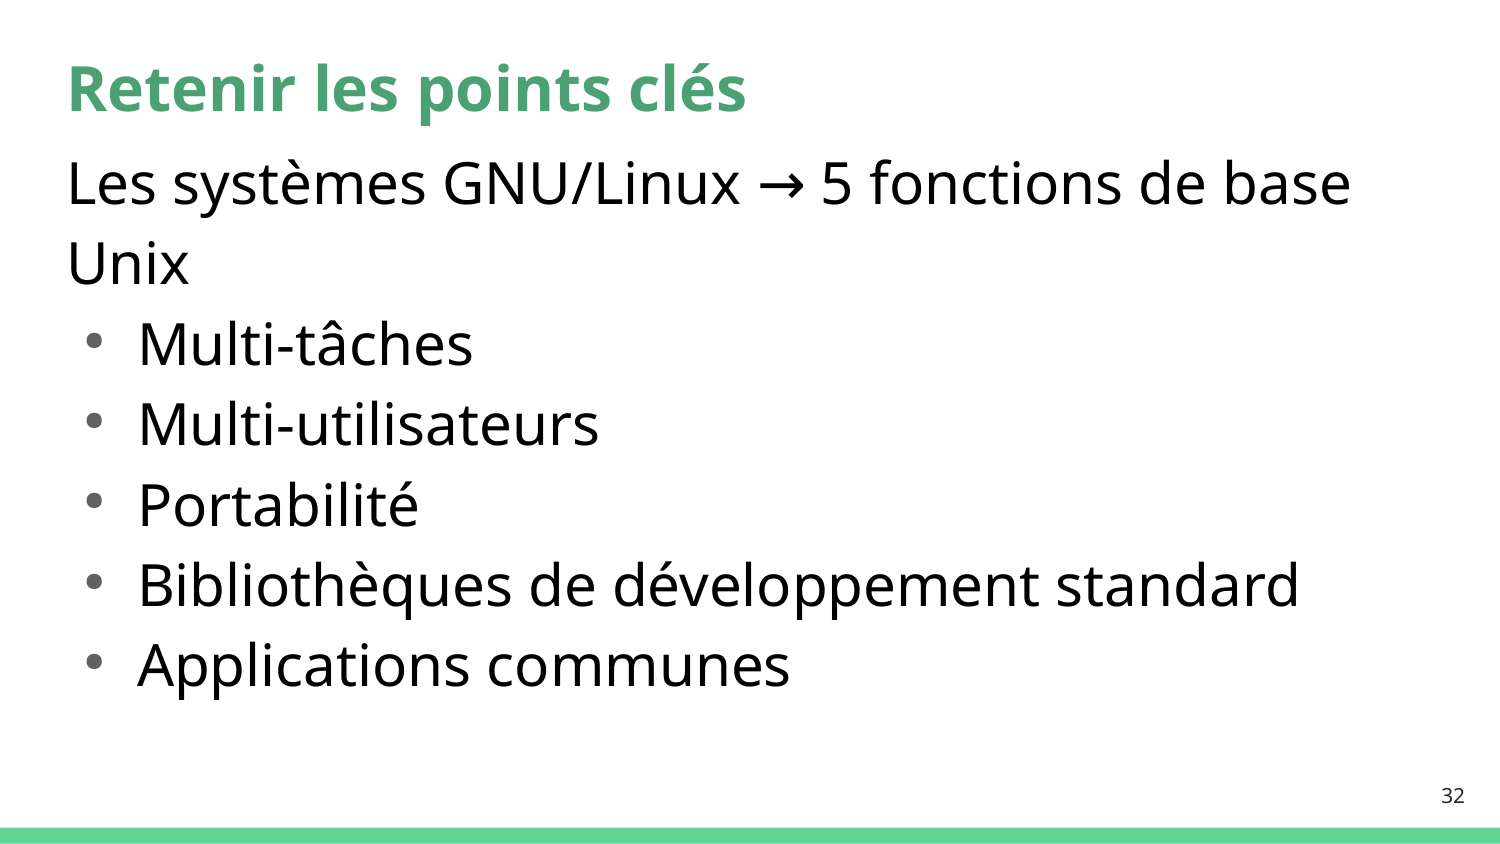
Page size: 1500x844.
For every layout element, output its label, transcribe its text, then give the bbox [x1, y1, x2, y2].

list Les systèmes GNU/Linux → 5 fonctions de base Unix Multi-tâches Multi-utilisateurs Portabilité Bibliothèques de développement standard Applications communes [51, 120, 1447, 827]
slide_number <numéro> [1389, 764, 1480, 830]
title Retenir les points clés [51, 23, 1449, 117]
